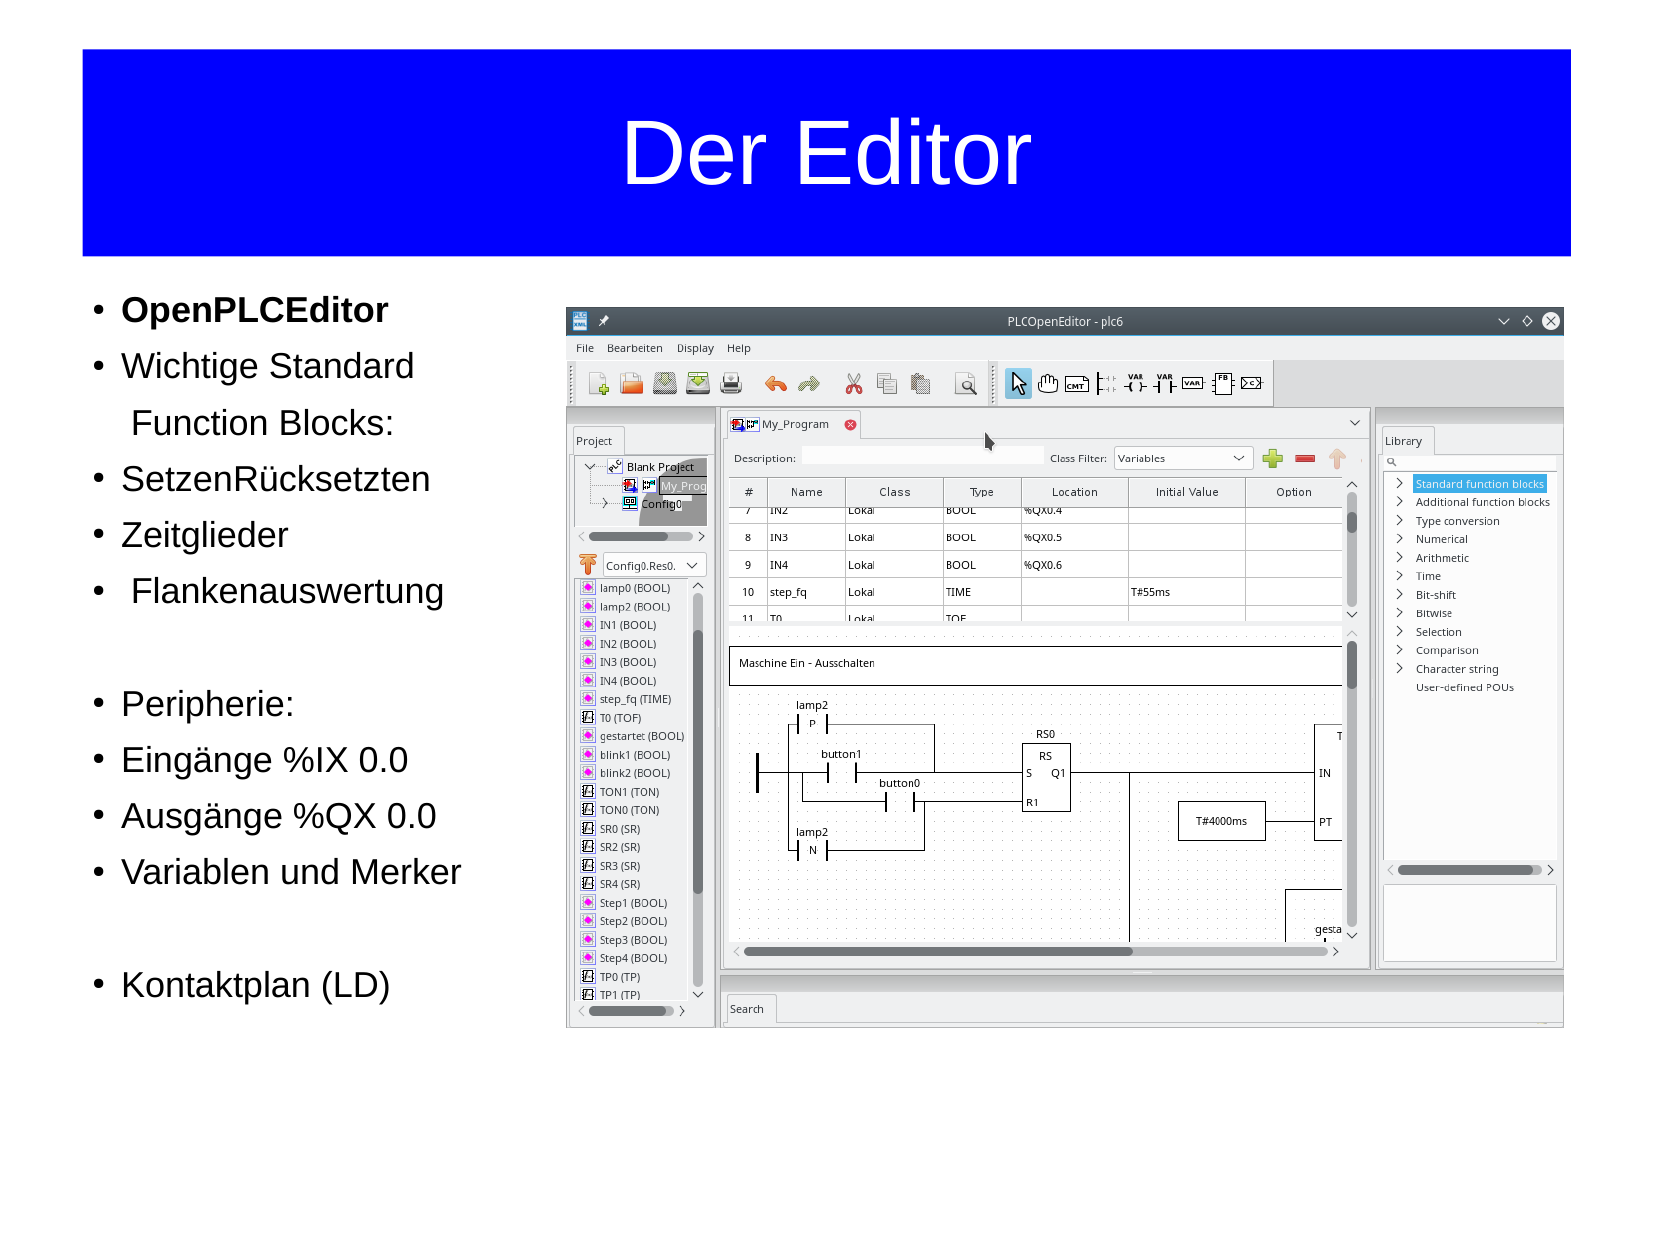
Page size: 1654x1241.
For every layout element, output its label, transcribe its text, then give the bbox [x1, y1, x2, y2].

title Der Editor [82, 49, 1571, 257]
picture [566, 307, 1564, 1028]
list OpenPLCEditor Wichtige Standard Function Blocks: SetzenRücksetzten Zeitglieder Flankenauswertung Peripherie: Eingänge %IX 0.0 Ausgänge %QX 0.0 Variablen und Merker Kontaktplan (LD) [82, 290, 809, 1010]
